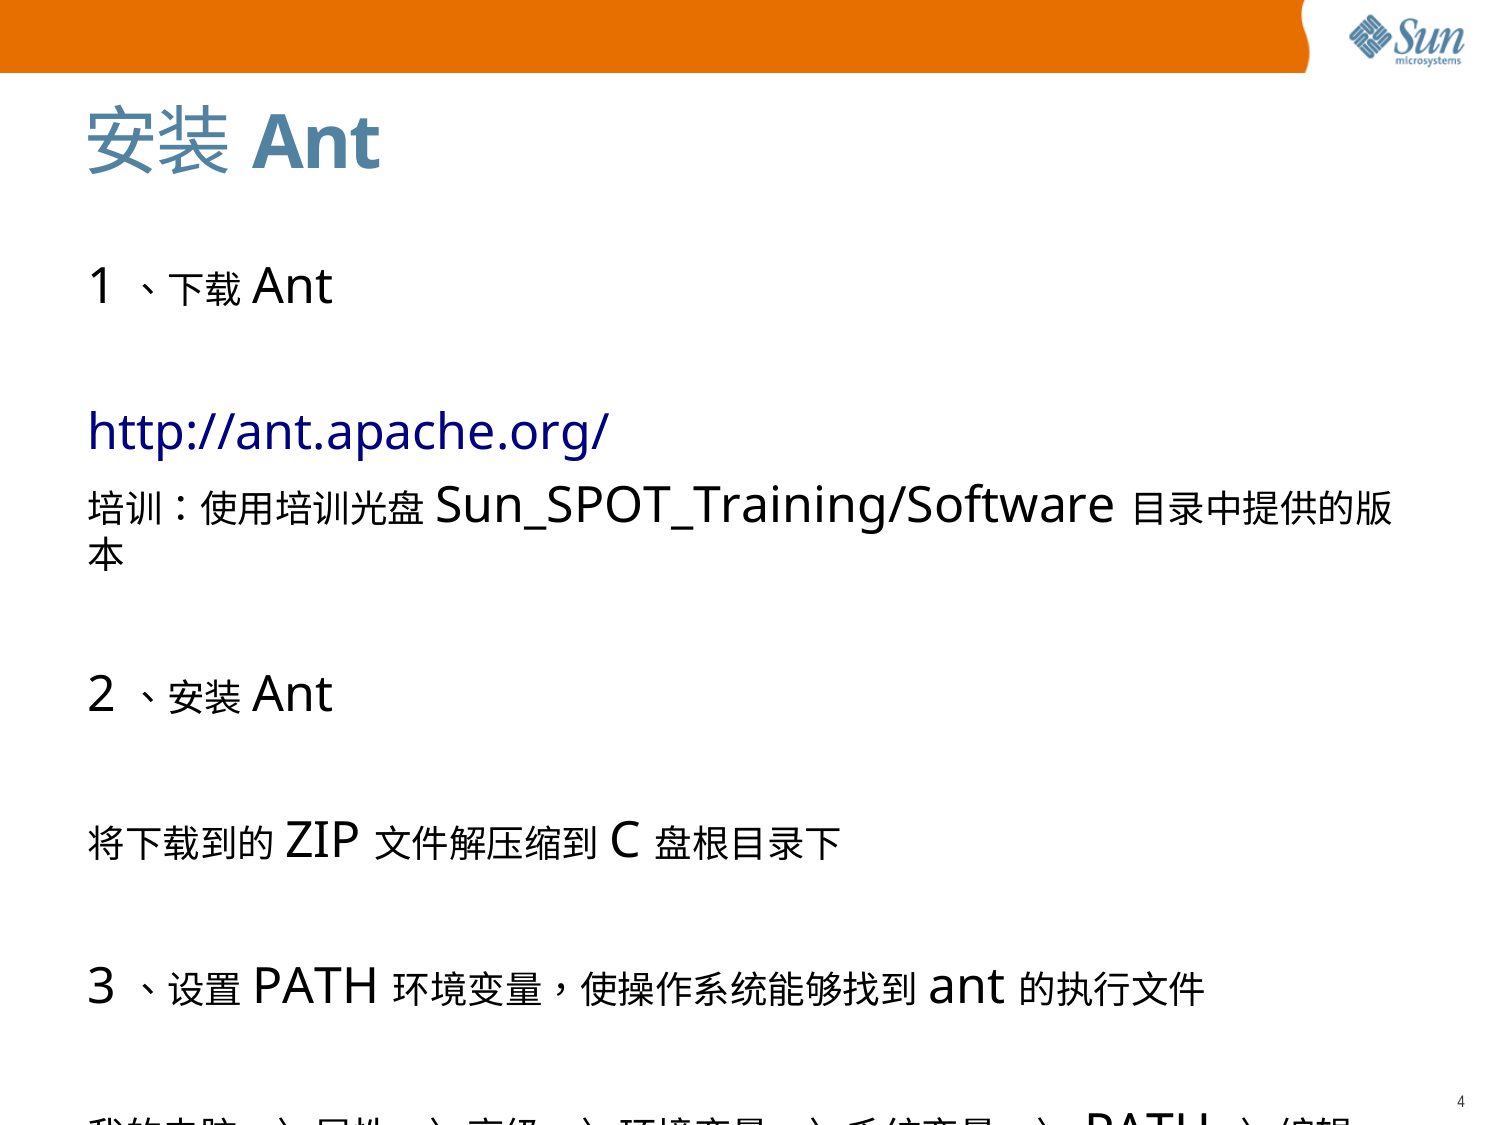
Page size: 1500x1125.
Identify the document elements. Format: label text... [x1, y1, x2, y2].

title 安装Ant [83, 94, 1446, 199]
picture [0, 0, 1500, 73]
text_box 1、下载Ant http://ant.apache.org/ 培训：使用培训光盘Sun_SPOT_Training/Software目录中提供的版本 2、安装Ant 将下载到的ZIP文件解压缩到C盘根目录下 3、设置PATH环境变量，使操作系统能够找到ant的执行文件 我的电脑-〉属性-〉高级-〉环境变量-〉系统变量-〉PATH-〉编辑 将C:\apache-ant-1.7.0\bin加入到PATH变量的最前面，存盘 进入命令行环境，运行ant -version [87, 256, 1417, 1125]
